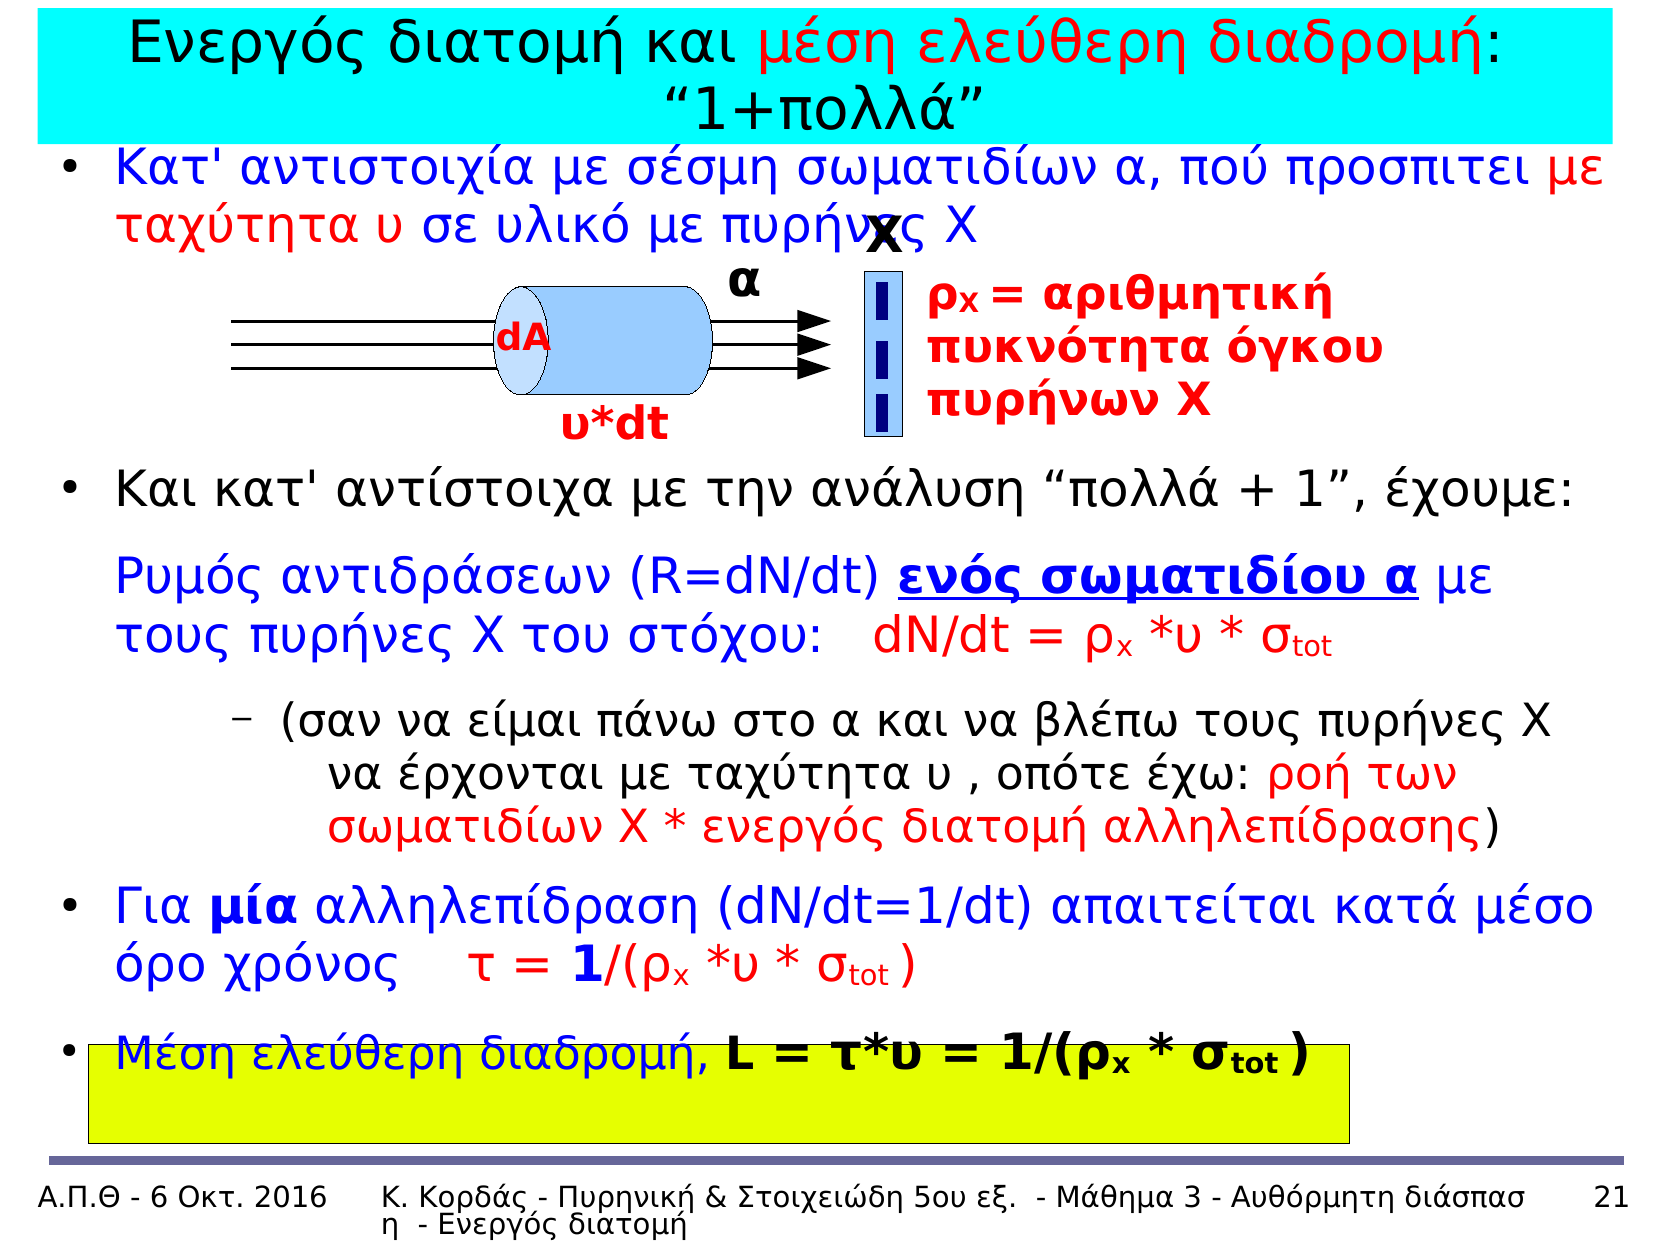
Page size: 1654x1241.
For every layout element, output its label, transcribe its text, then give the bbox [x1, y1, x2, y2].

list Κατ' αντιστοιχία με σέσμη σωματιδίων α, πού προσπιτει με ταχύτητα υ σε υλικό με πυρήνες Χ Και κατ' αντίστοιχα με την ανάλυση “πολλά + 1”, έχουμε: Ρυμός αντιδράσεων (R=dN/dt) ενός σωματιδίου α με τους πυρήνες Χ του στόχου: dN/dt = ρx *υ * σtot (σαν να είμαι πάνω στο α και να βλέπω τους πυρήνες Χ να έρχονται με ταχύτητα υ , oπότε έχω: ροή των σωματιδίων Χ * ενεργός διατομή αλληλεπίδρασης) Για μία αλληλεπίδραση (dN/dt=1/dt) απαιτείται κατά μέσο όρο χρόνος τ = 1/(ρx *υ * σtot ) Μέση ελεύθερη διαδρομή, L = τ*υ = 1/(ρx * σtot ) [43, 138, 1619, 1221]
text_box [524, 286, 713, 395]
text_box ρΧ = αριθμητική πυκνότητα όγκου πυρήνων Χ [911, 259, 1576, 450]
text_box Χ [850, 198, 926, 273]
text_box α [712, 242, 788, 317]
title Ενεργός διατομή και μέση ελεύθερη διαδρομή: “1+πολλά” [37, 8, 1613, 145]
text_box dA [480, 308, 594, 368]
text_box υ*dt [544, 389, 733, 458]
text_box [864, 273, 903, 437]
